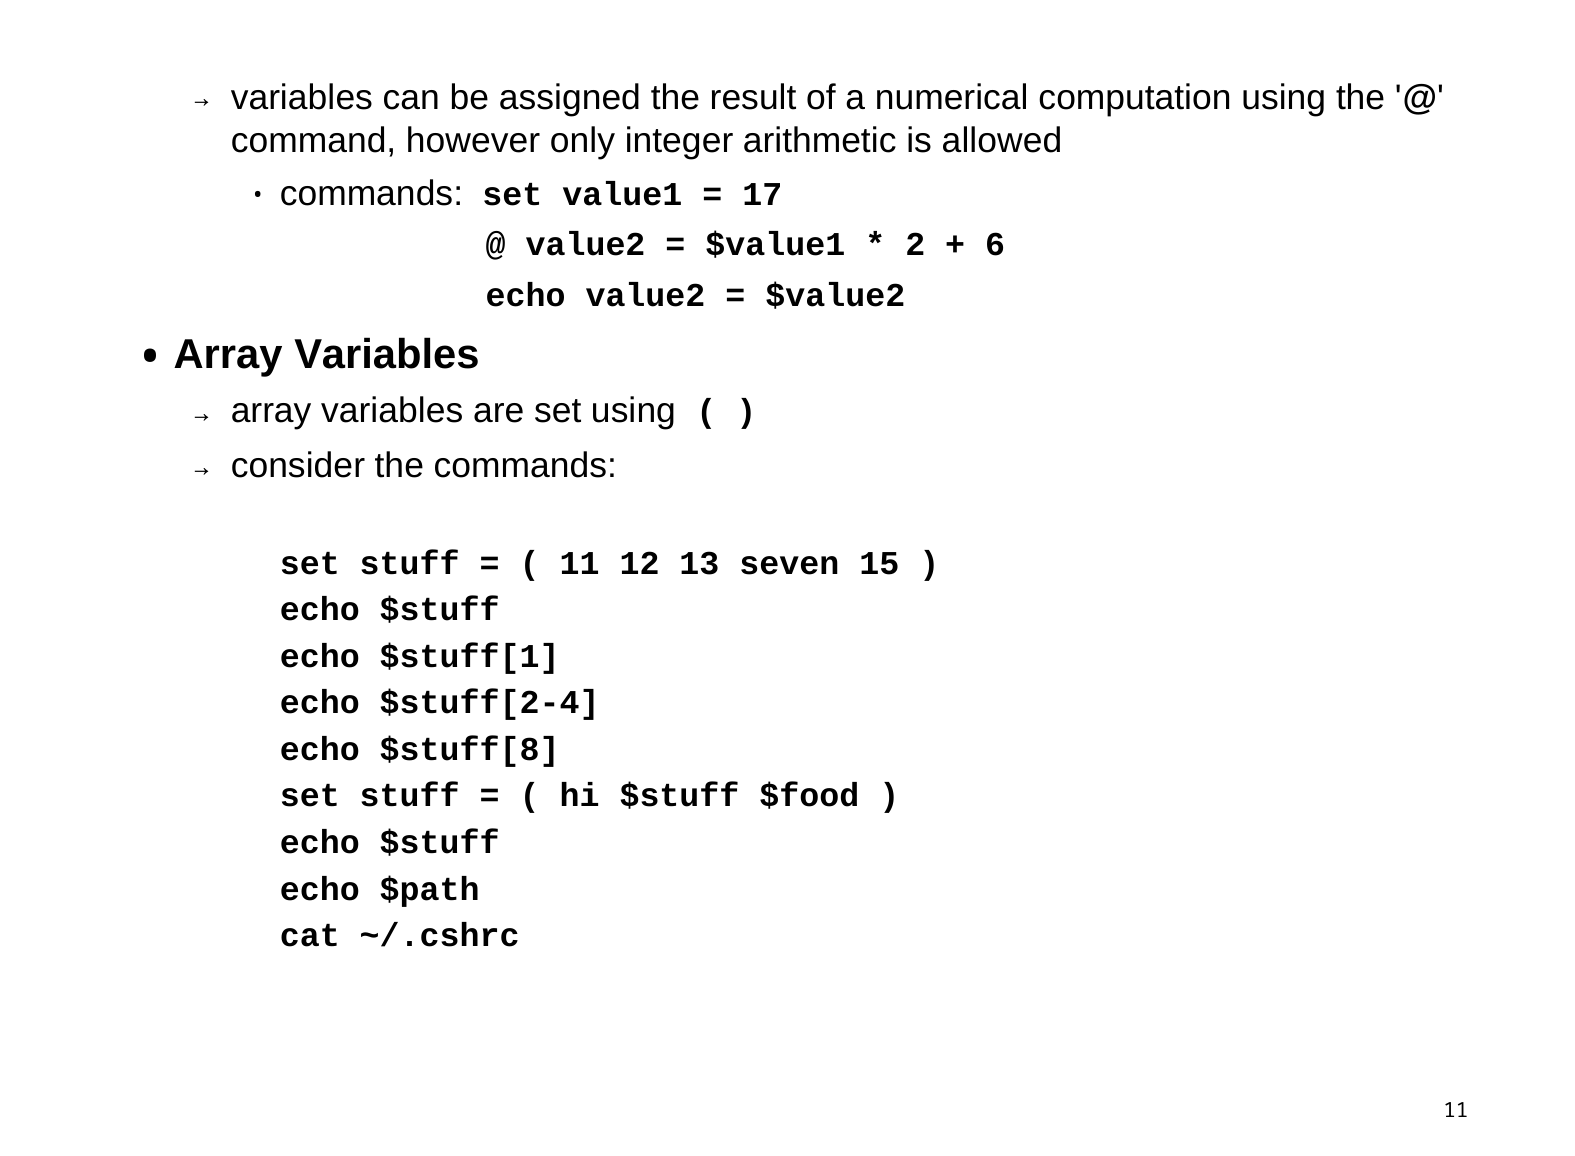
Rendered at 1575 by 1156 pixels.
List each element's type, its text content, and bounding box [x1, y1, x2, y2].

list variables can be assigned the result of a numerical computation using the '@' command, however only integer arithmetic is allowed commands: set value1 = 17 @ value2 = $value1 * 2 + 6 echo value2 = $value2 Array Variables array variables are set using ( ) consider the commands: set stuff = ( 11 12 13 seven 15 ) echo $stuff echo $stuff[1] echo $stuff[2-4] echo $stuff[8] set stuff = ( hi $stuff $food ) echo $stuff echo $path cat ~/.cshrc [118, 65, 1550, 1066]
